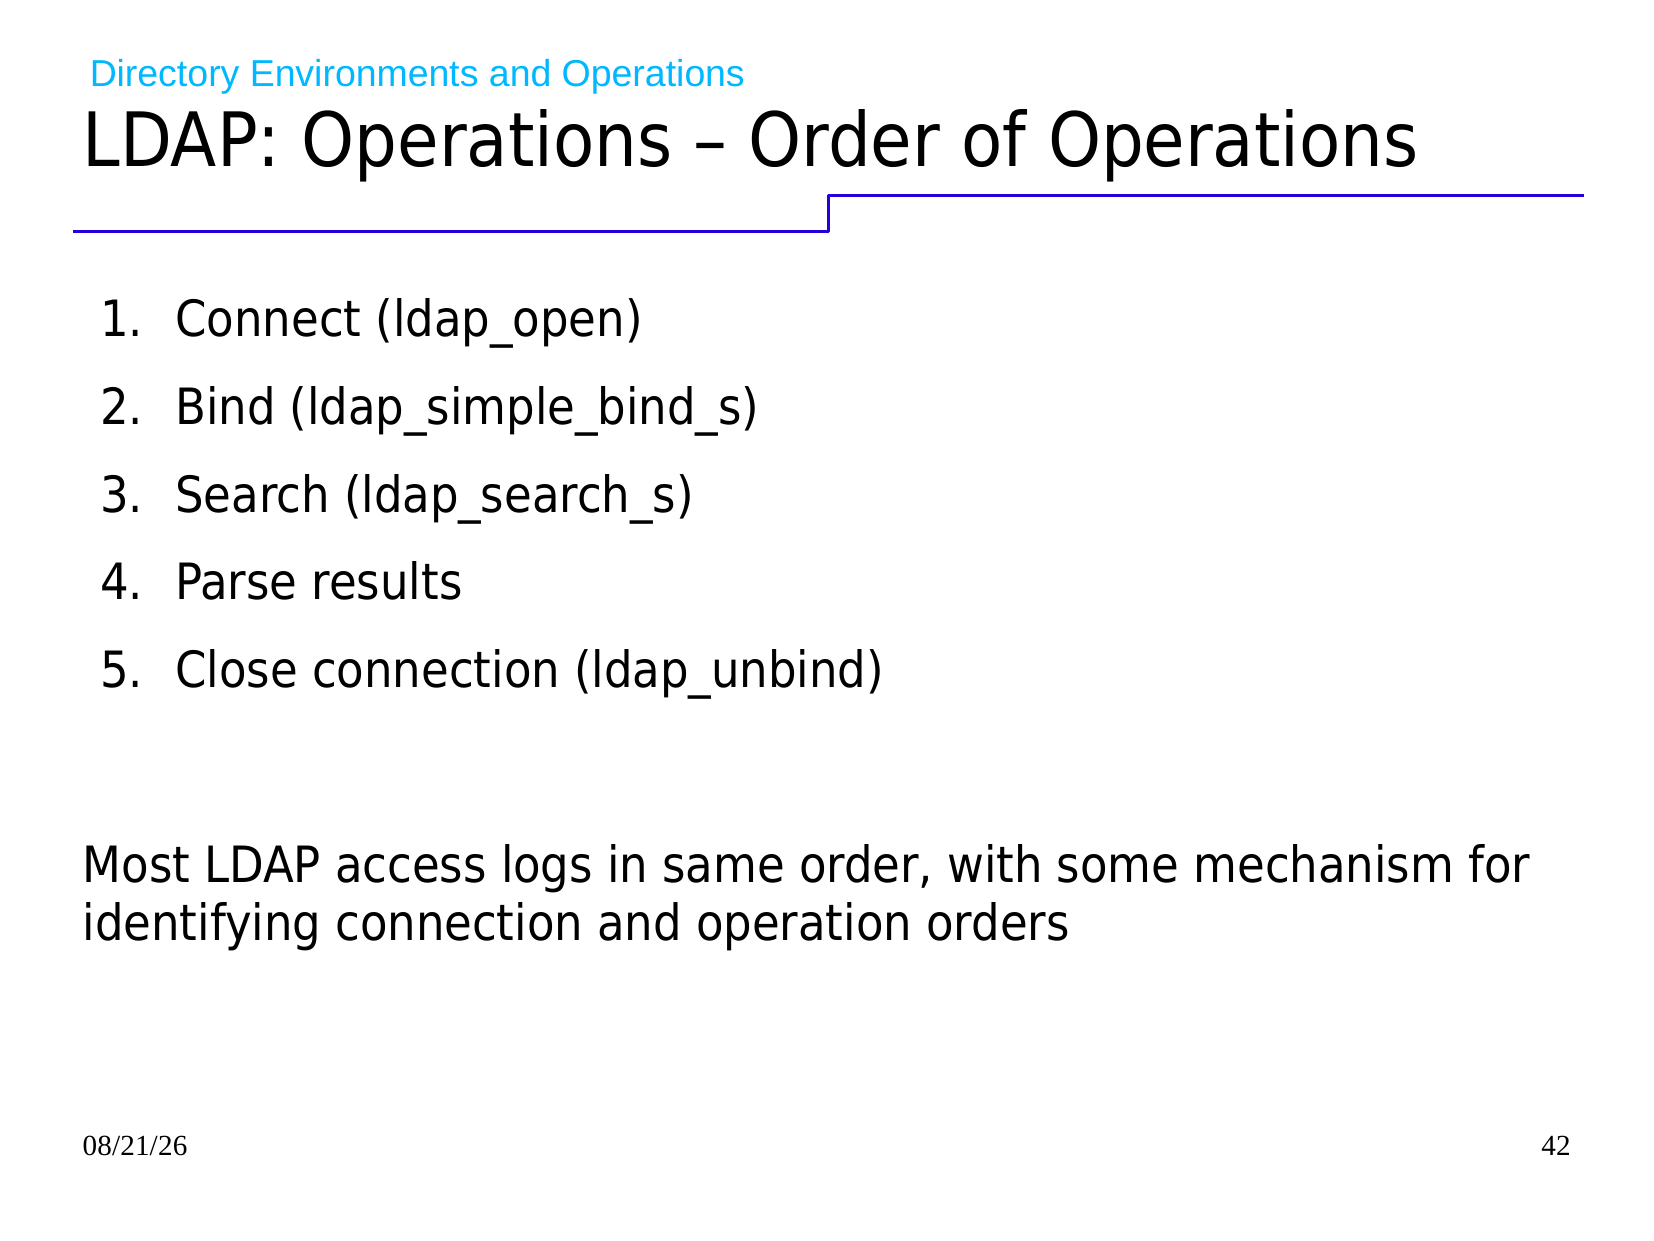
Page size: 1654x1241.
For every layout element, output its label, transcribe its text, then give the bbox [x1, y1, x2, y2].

title LDAP: Operations – Order of Operations [82, 49, 1571, 232]
list Connect (ldap_open) Bind (ldap_simple_bind_s) Search (ldap_search_s) Parse results Close connection (ldap_unbind) Most LDAP access logs in same order, with some mechanism for identifying connection and operation orders [82, 290, 1571, 1109]
text_box Directory Environments and Operations [75, 45, 781, 103]
